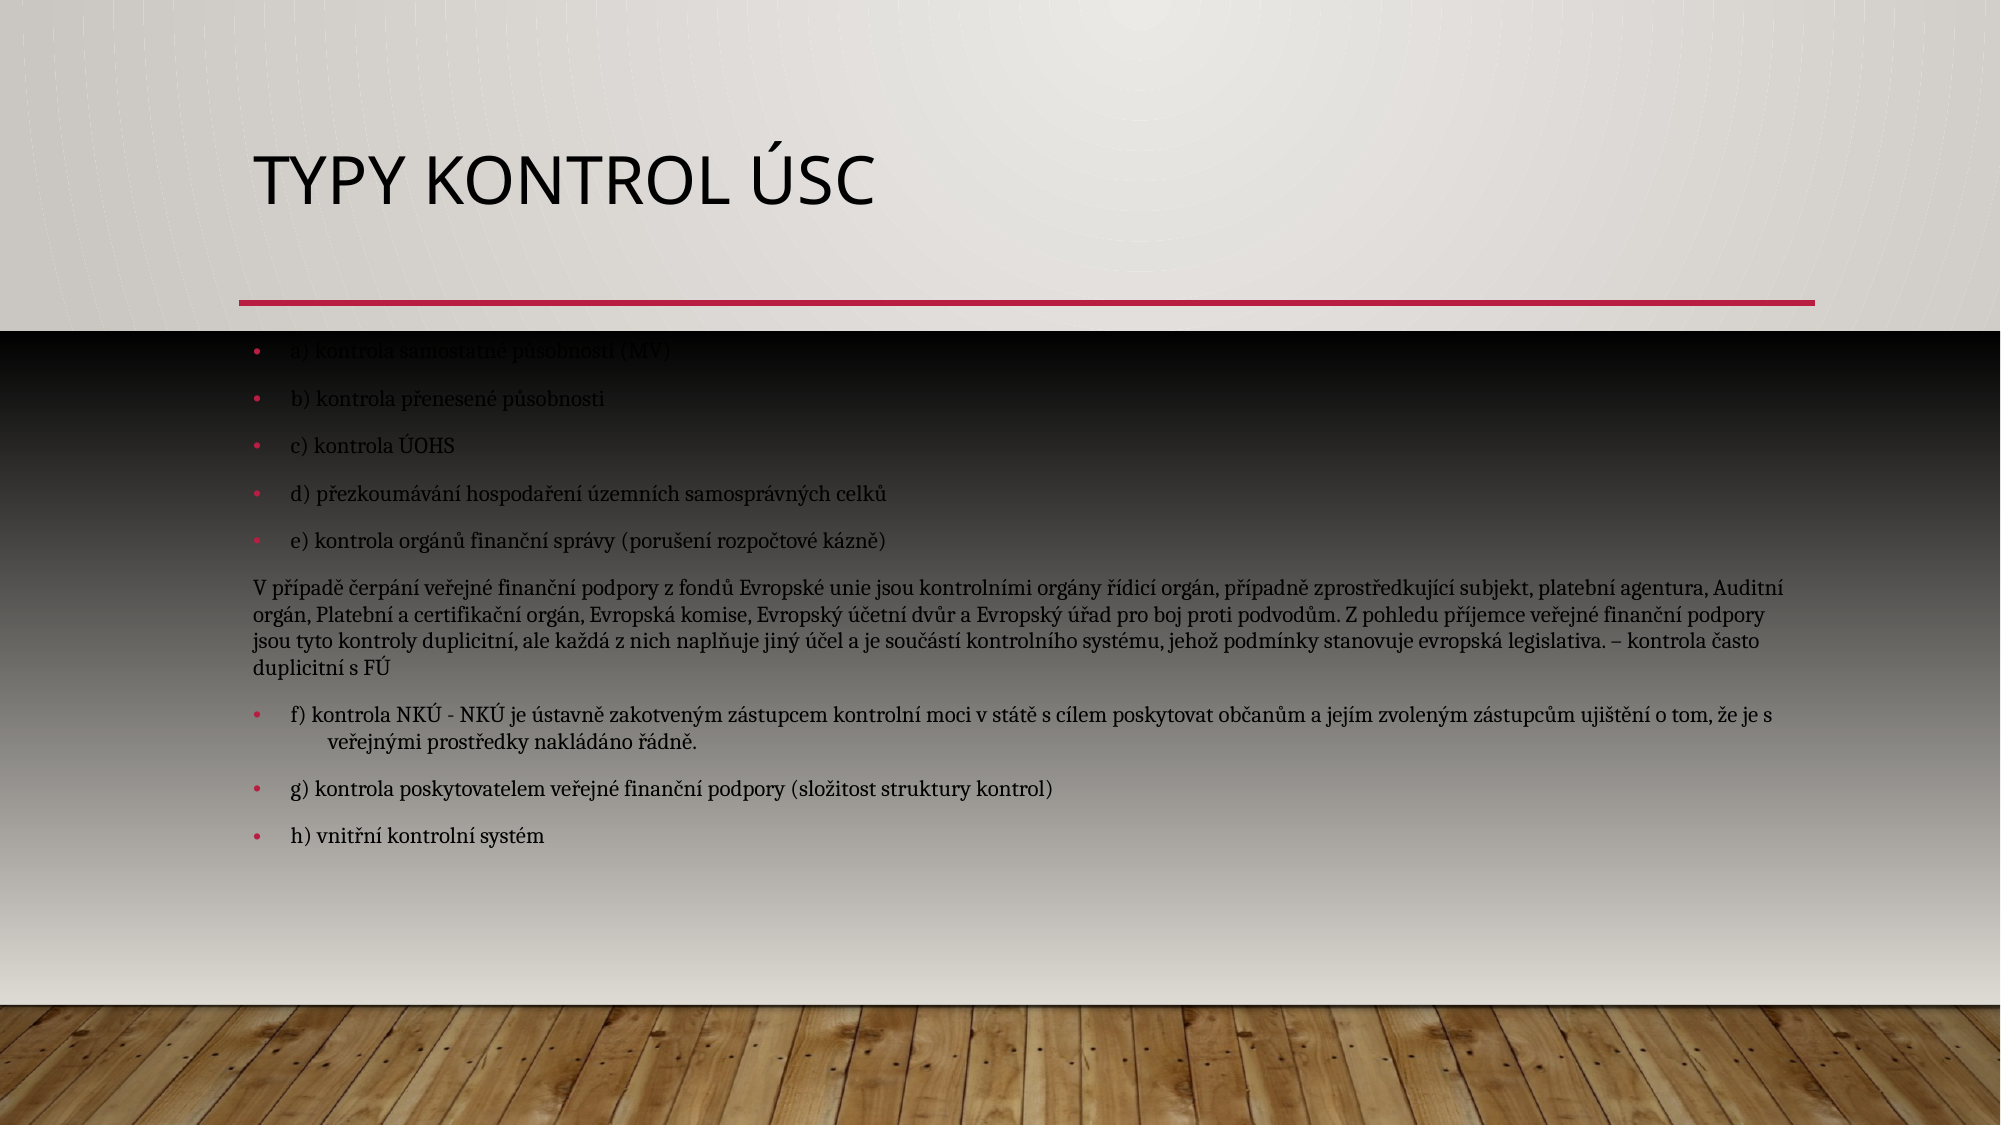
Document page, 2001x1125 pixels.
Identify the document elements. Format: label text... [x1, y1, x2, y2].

title Typy kontrol ÚSC [238, 131, 1814, 305]
list a) kontrola samostatné působnosti (MV) b) kontrola přenesené působnosti c) kontrola ÚOHS d) přezkoumávání hospodaření územních samosprávných celků e) kontrola orgánů finanční správy (porušení rozpočtové kázně) V případě čerpání veřejné finanční podpory z fondů Evropské unie jsou kontrolními orgány řídicí orgán, případně zprostředkující subjekt, platební agentura, Auditní orgán, Platební a certifikační orgán, Evropská komise, Evropský účetní dvůr a Evropský úřad pro boj proti podvodům. Z pohledu příjemce veřejné finanční podpory jsou tyto kontroly duplicitní, ale každá z nich naplňuje jiný účel a je součástí kontrolního systému, jehož podmínky stanovuje evropská legislativa. – kontrola často duplicitní s FÚ f) kontrola NKÚ - NKÚ je ústavně zakotveným zástupcem kontrolní moci v státě s cílem poskytovat občanům a jejím zvoleným zástupcům ujištění o tom, že je s veřejnými prostředky nakládáno řádně. g) kontrola poskytovatelem veřejné finanční podpory (složitost struktury kontrol) h) vnitřní kontrolní systém [238, 330, 1814, 897]
